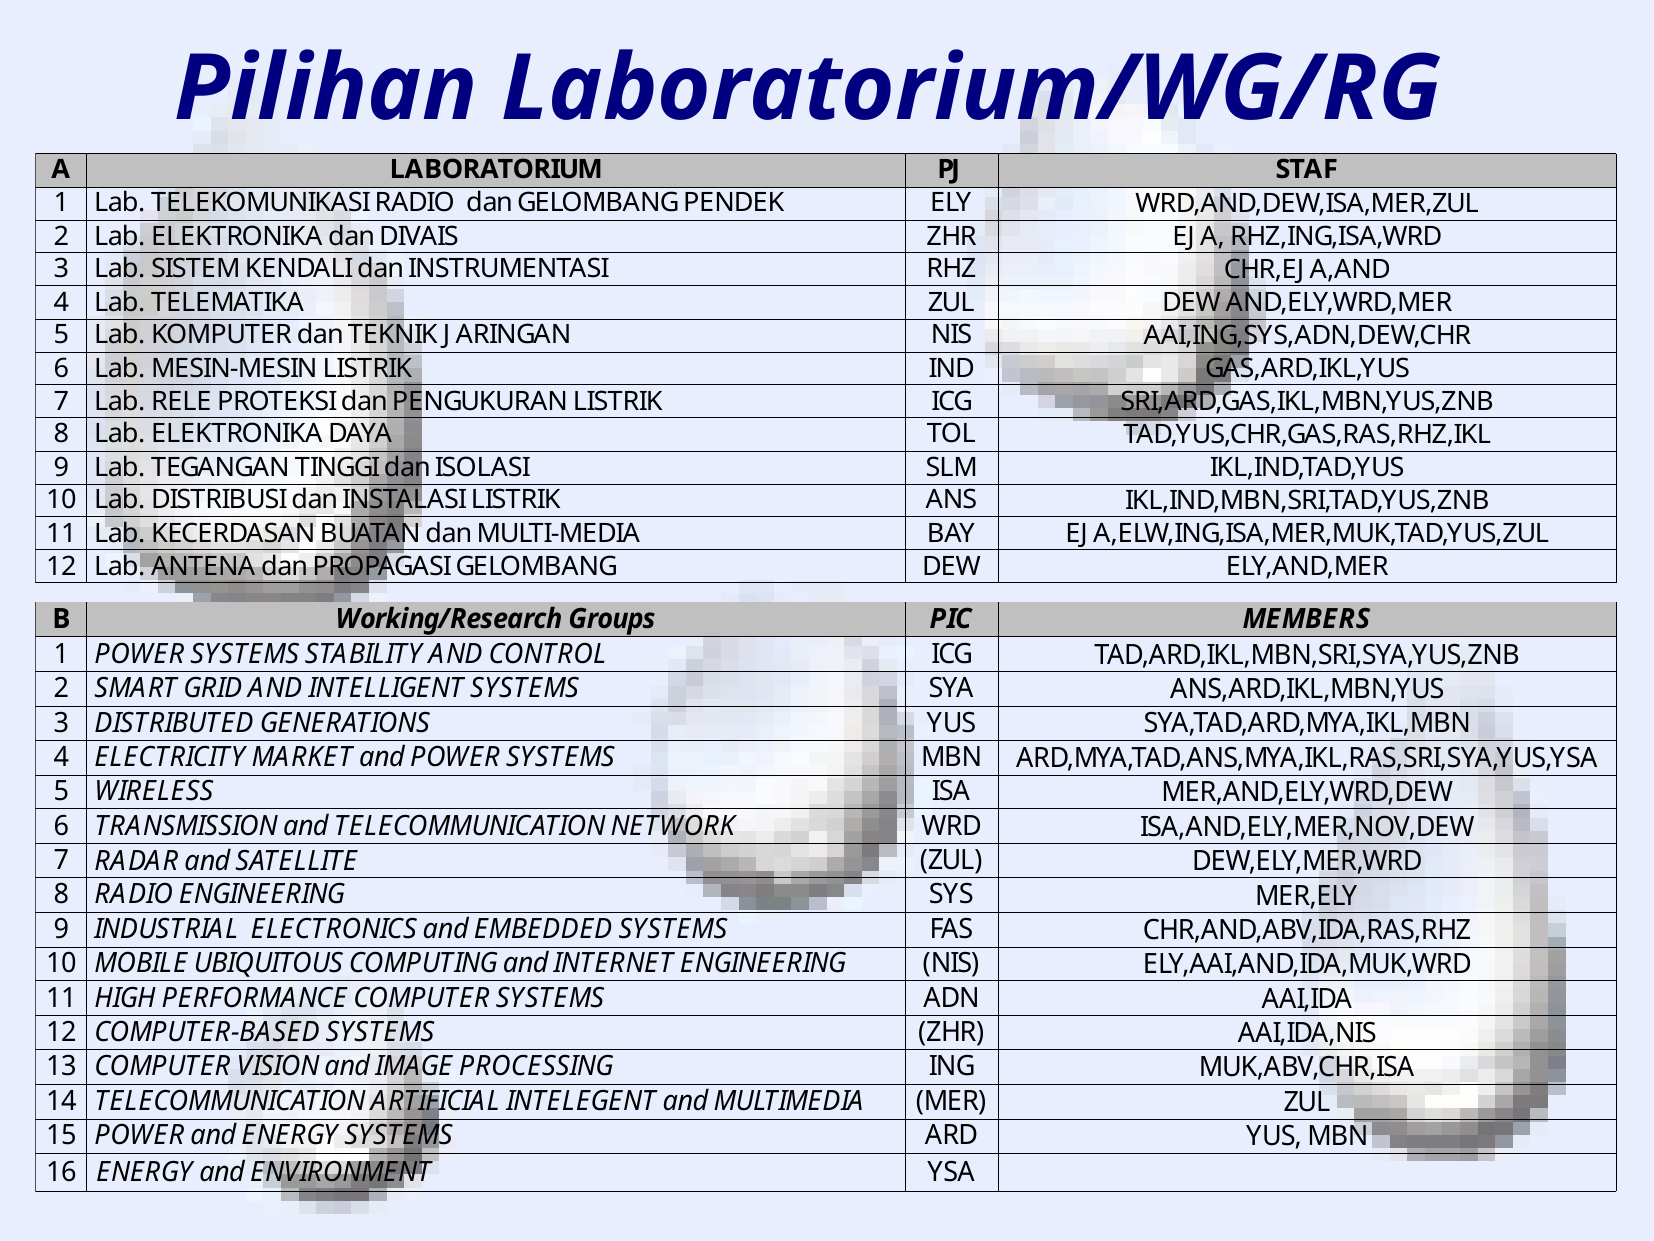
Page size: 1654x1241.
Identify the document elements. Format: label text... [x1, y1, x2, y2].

title Pilihan Laboratorium/WG/RG [153, 3, 1489, 153]
picture [0, 0, 1654, 1241]
